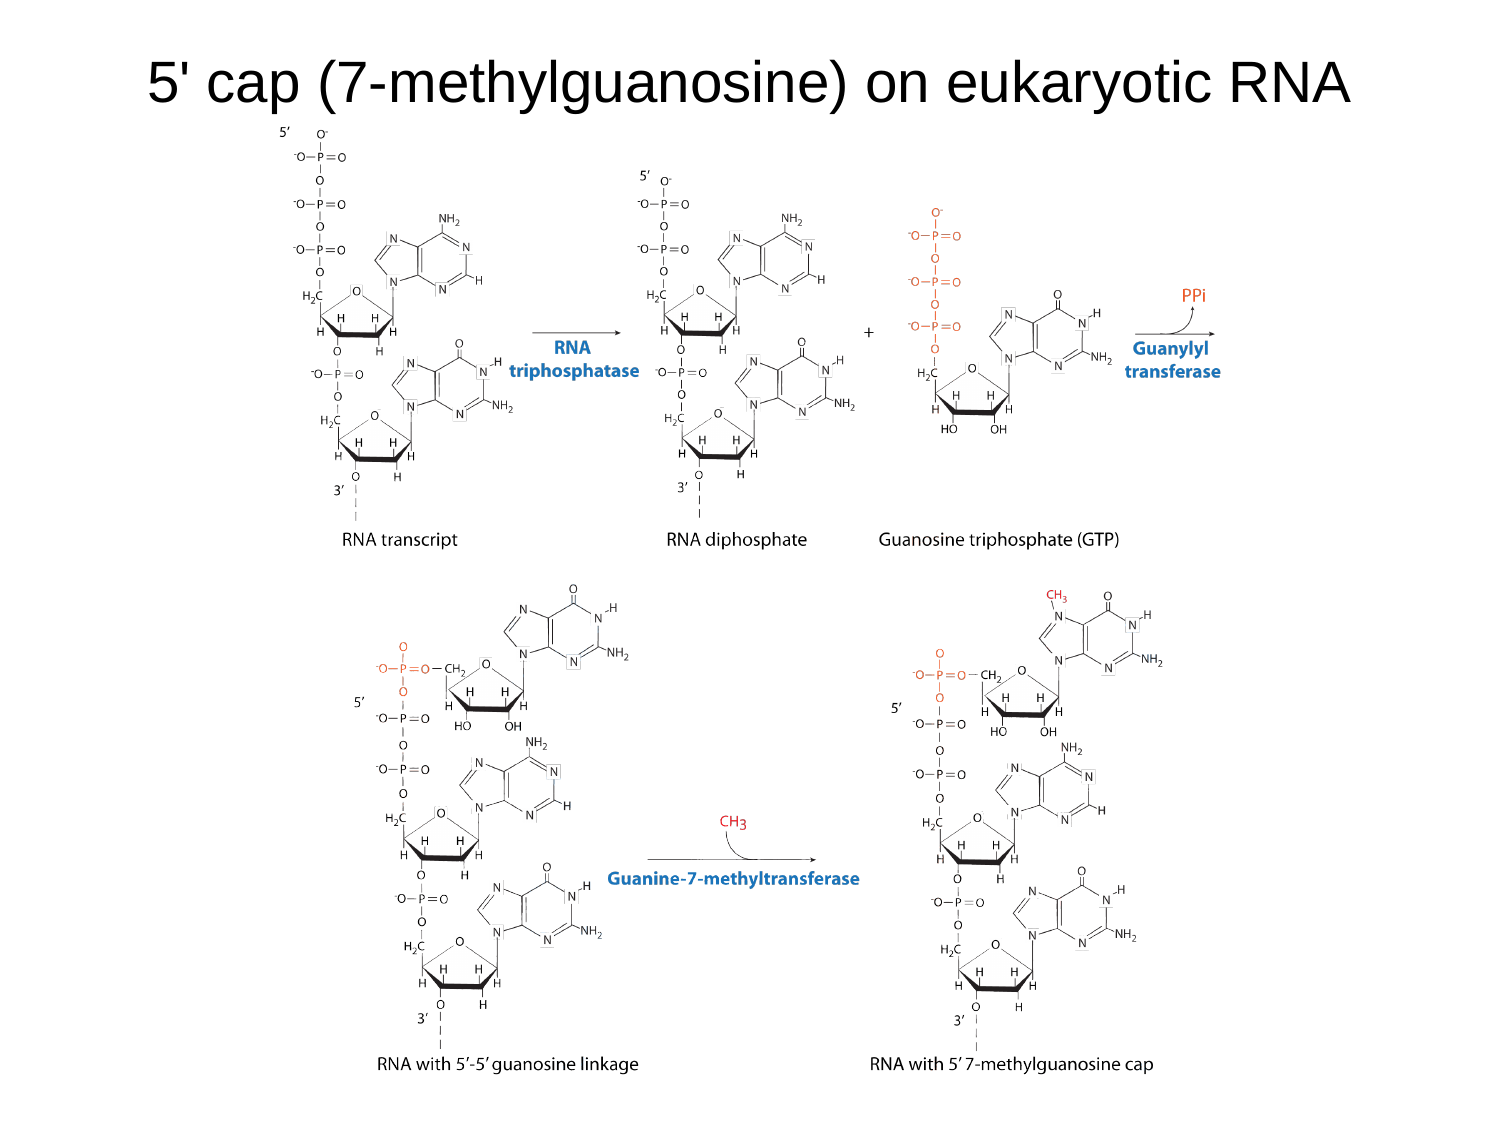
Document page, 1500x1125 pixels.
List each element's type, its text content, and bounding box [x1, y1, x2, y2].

title 5' cap (7-methylguanosine) on eukaryotic RNA [75, 24, 1426, 133]
picture [279, 124, 1221, 1075]
